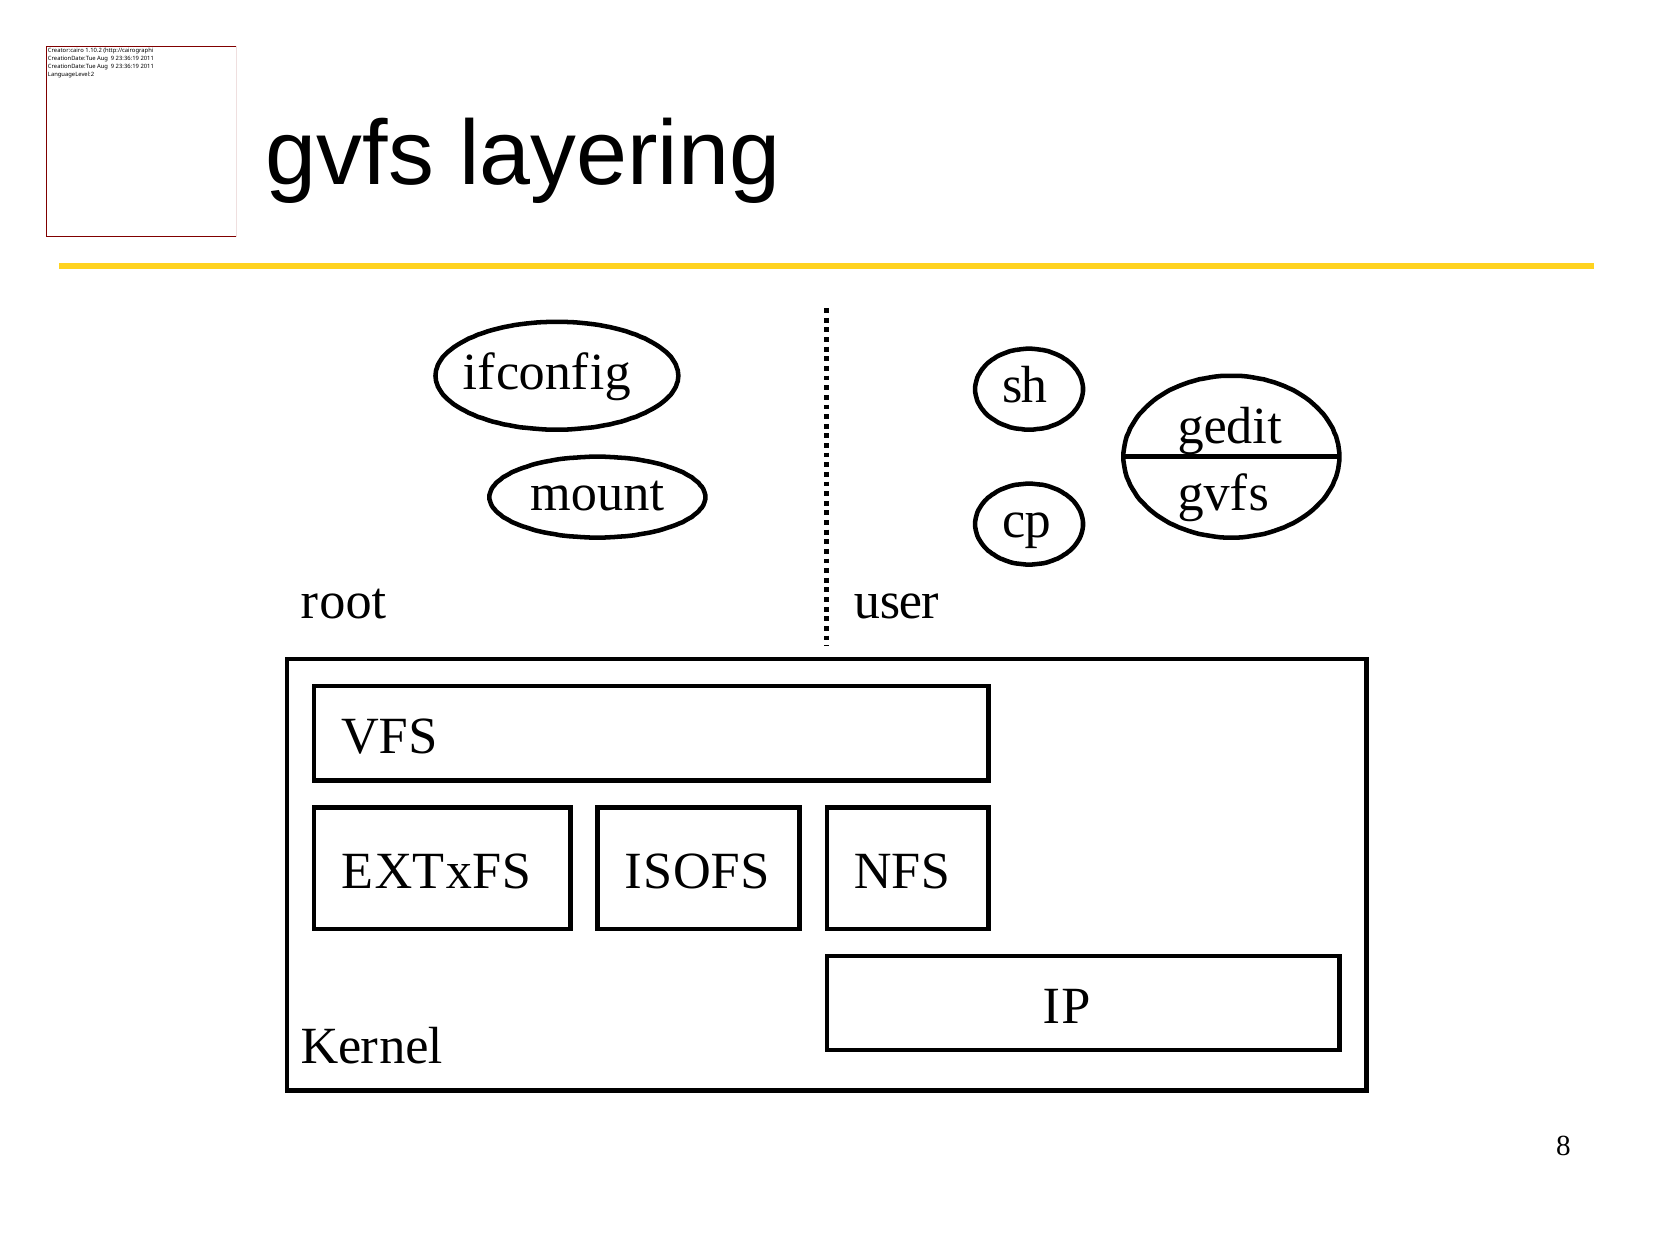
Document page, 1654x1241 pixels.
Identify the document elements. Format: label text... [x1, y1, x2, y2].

title gvfs layering [265, 49, 1571, 257]
picture [269, 290, 1385, 1109]
